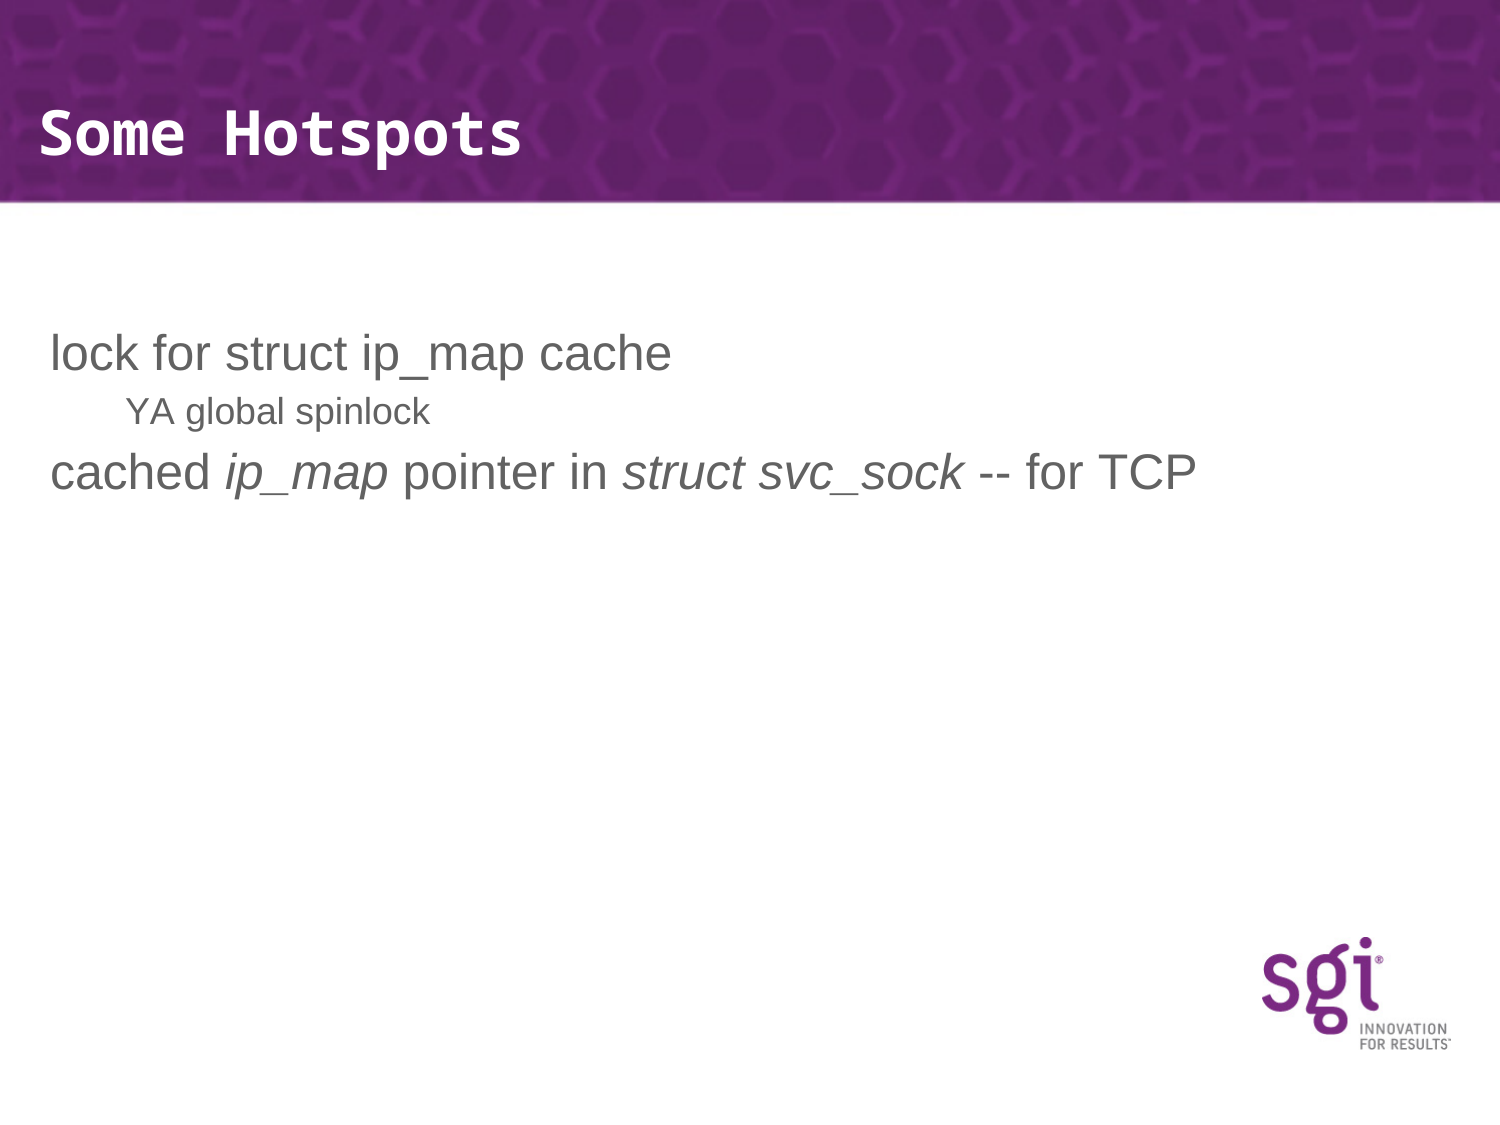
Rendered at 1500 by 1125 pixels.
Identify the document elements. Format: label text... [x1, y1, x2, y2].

list lock for struct ip_map cache YA global spinlock cached ip_map pointer in struct svc_sock -- for TCP [50, 324, 1326, 848]
picture [0, 0, 1500, 1050]
title Some Hotspots [37, 37, 1313, 226]
